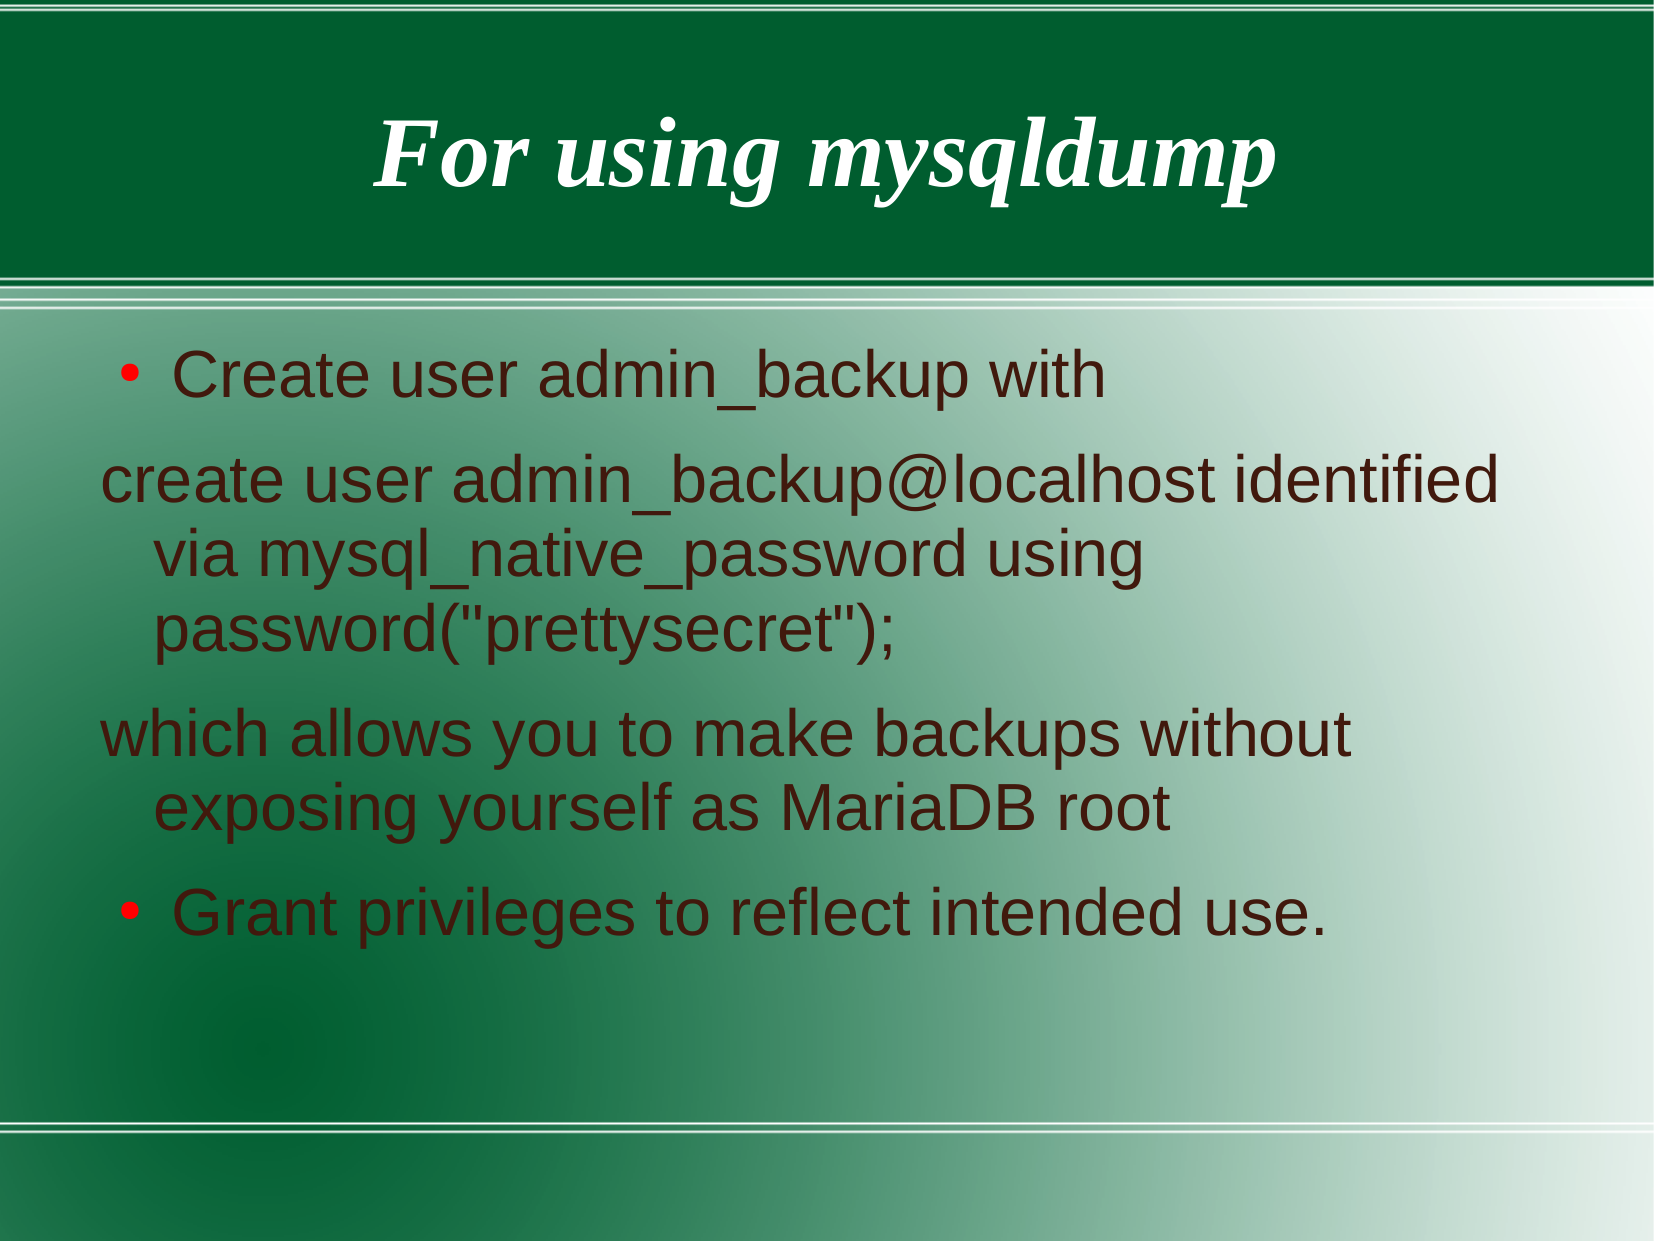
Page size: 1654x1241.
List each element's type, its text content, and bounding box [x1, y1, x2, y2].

picture [0, 0, 1654, 1241]
list Create user admin_backup with create user admin_backup@localhost identified via mysql_native_password using password("prettysecret"); which allows you to make backups without exposing yourself as MariaDB root Grant privileges to reflect intended use. [82, 337, 1571, 1222]
title For using mysqldump [82, 49, 1571, 257]
